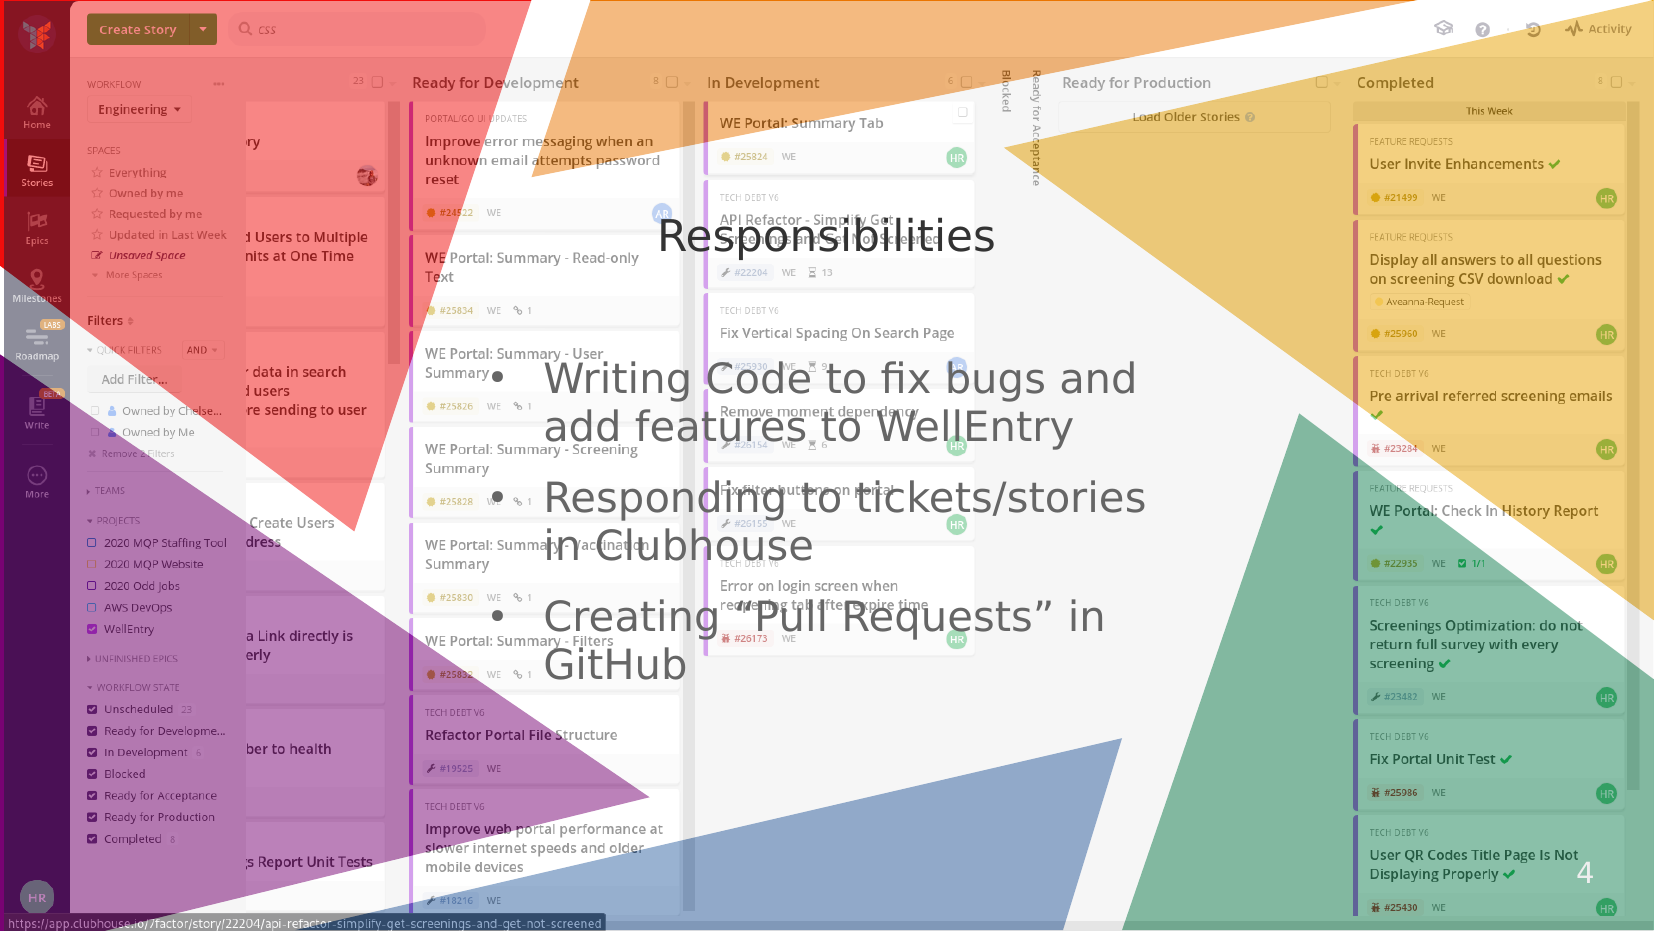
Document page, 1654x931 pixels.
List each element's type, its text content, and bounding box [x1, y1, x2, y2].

title Responsibilities [472, 147, 1182, 325]
list Writing Code to fix bugs and add features to WellEntry Responding to tickets/stories in Clubhouse Creating “Pull Requests” in GitHub [472, 354, 1182, 768]
picture [4, 1, 1654, 931]
